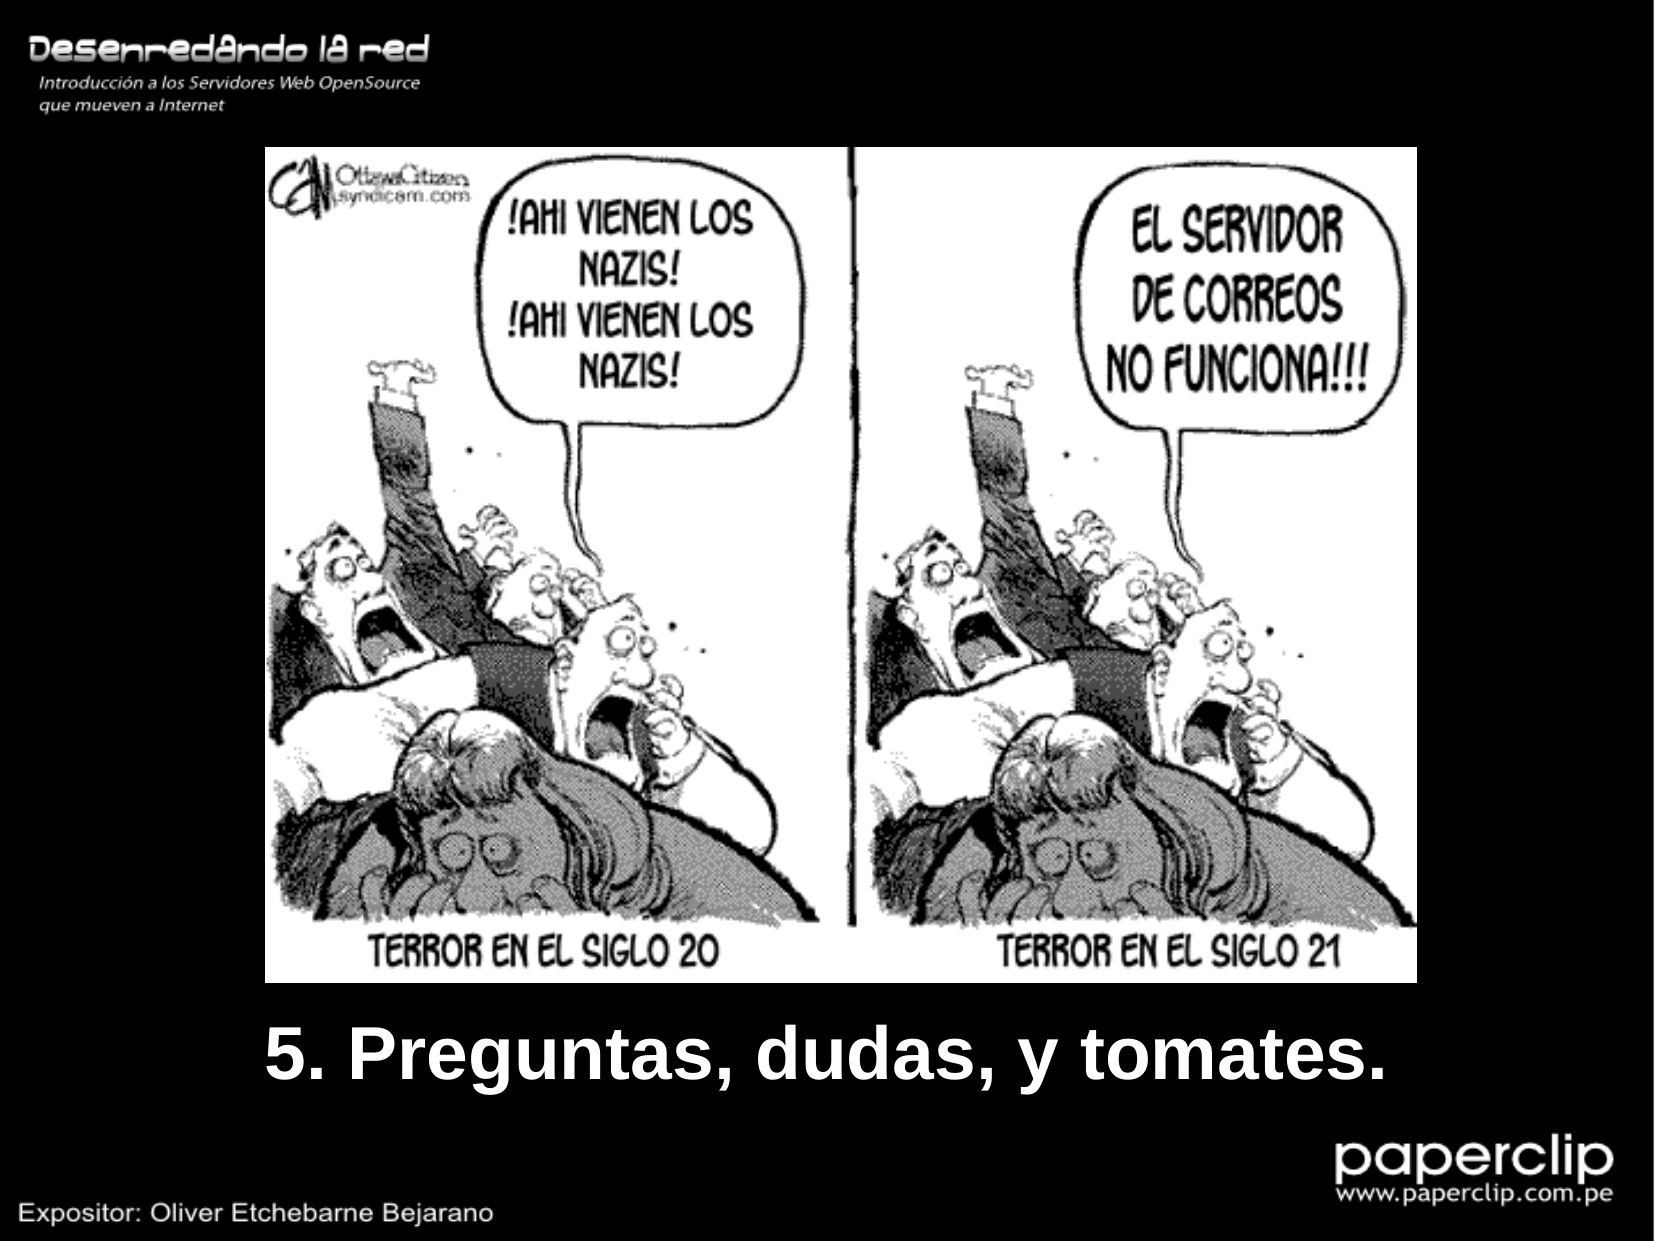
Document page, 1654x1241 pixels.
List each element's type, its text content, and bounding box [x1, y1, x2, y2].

text_box 5. Preguntas, dudas, y tomates. [223, 1004, 1431, 1182]
picture [0, 0, 1654, 1241]
